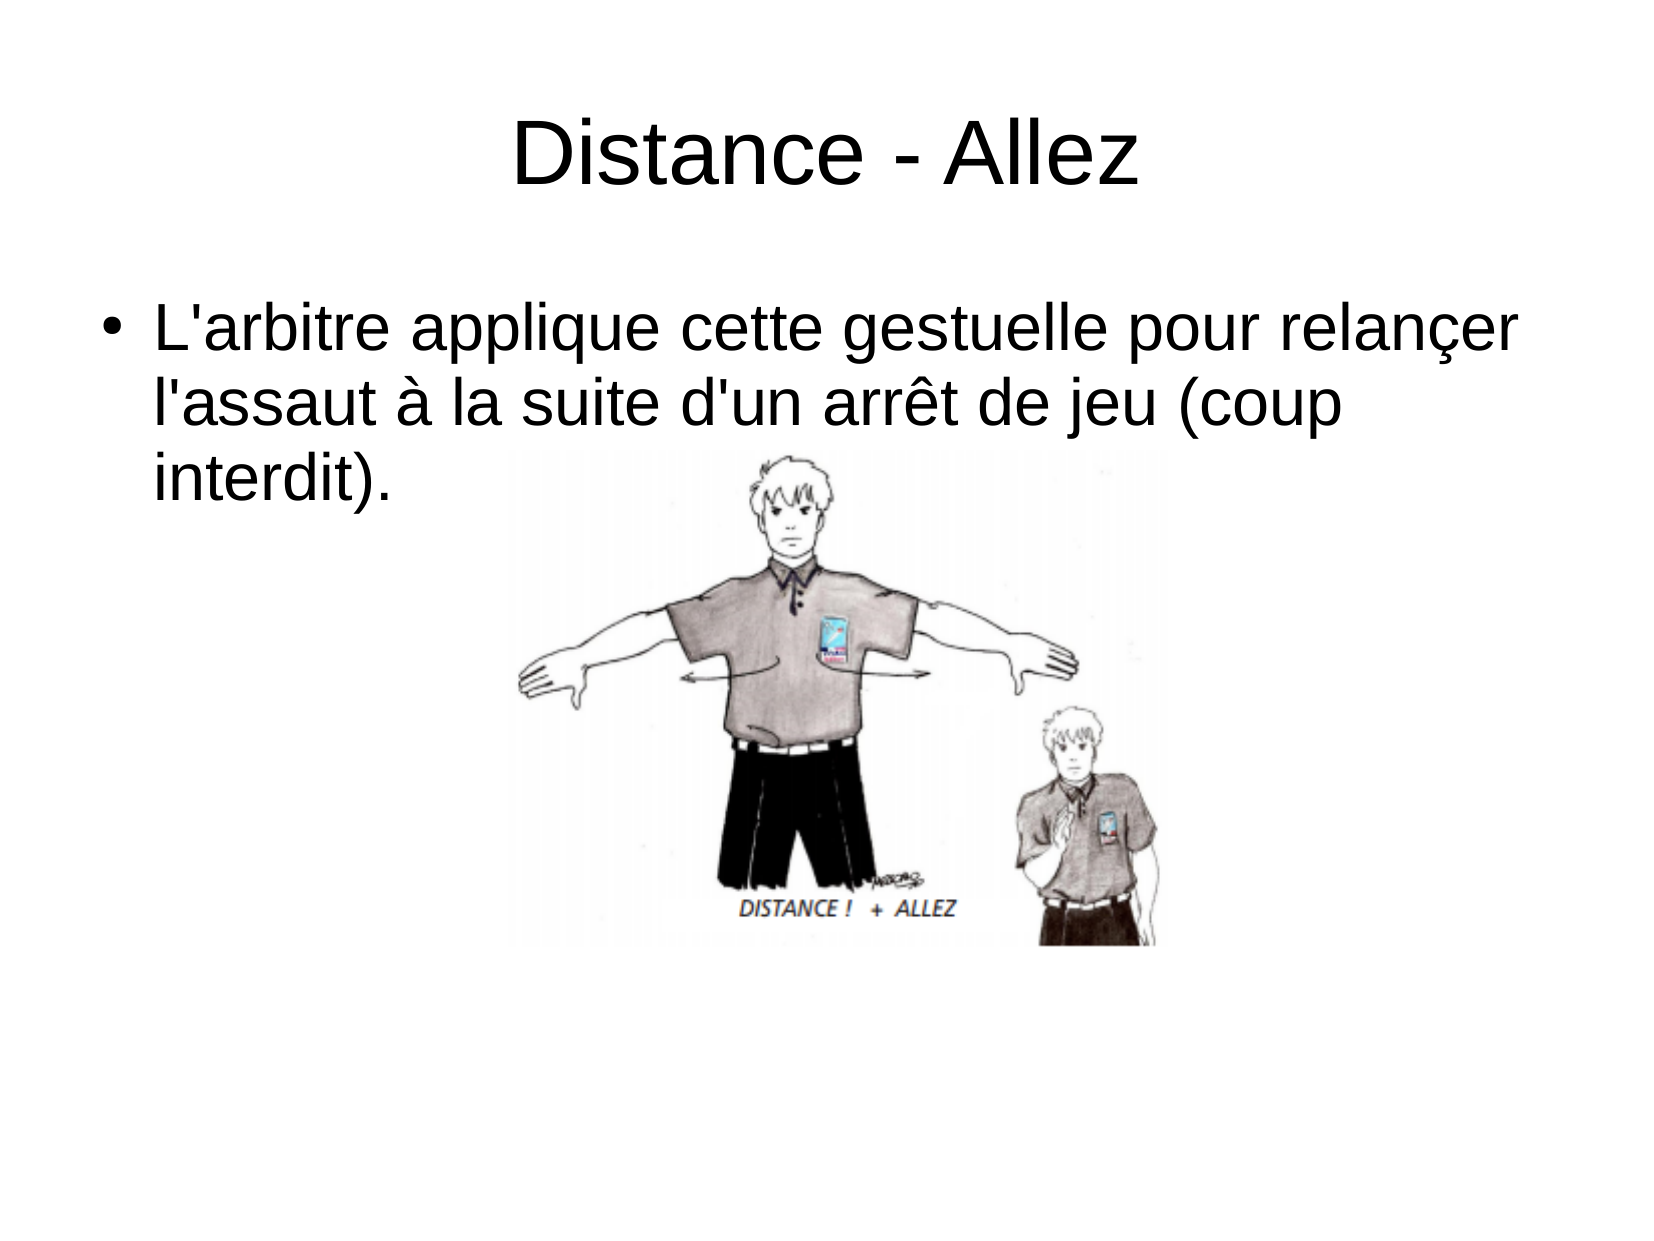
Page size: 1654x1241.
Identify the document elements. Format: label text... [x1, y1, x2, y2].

list L'arbitre applique cette gestuelle pour relançer l'assaut à la suite d'un arrêt de jeu (coup interdit). [82, 290, 1571, 1109]
picture [507, 450, 1182, 957]
title Distance - Allez [82, 49, 1571, 257]
